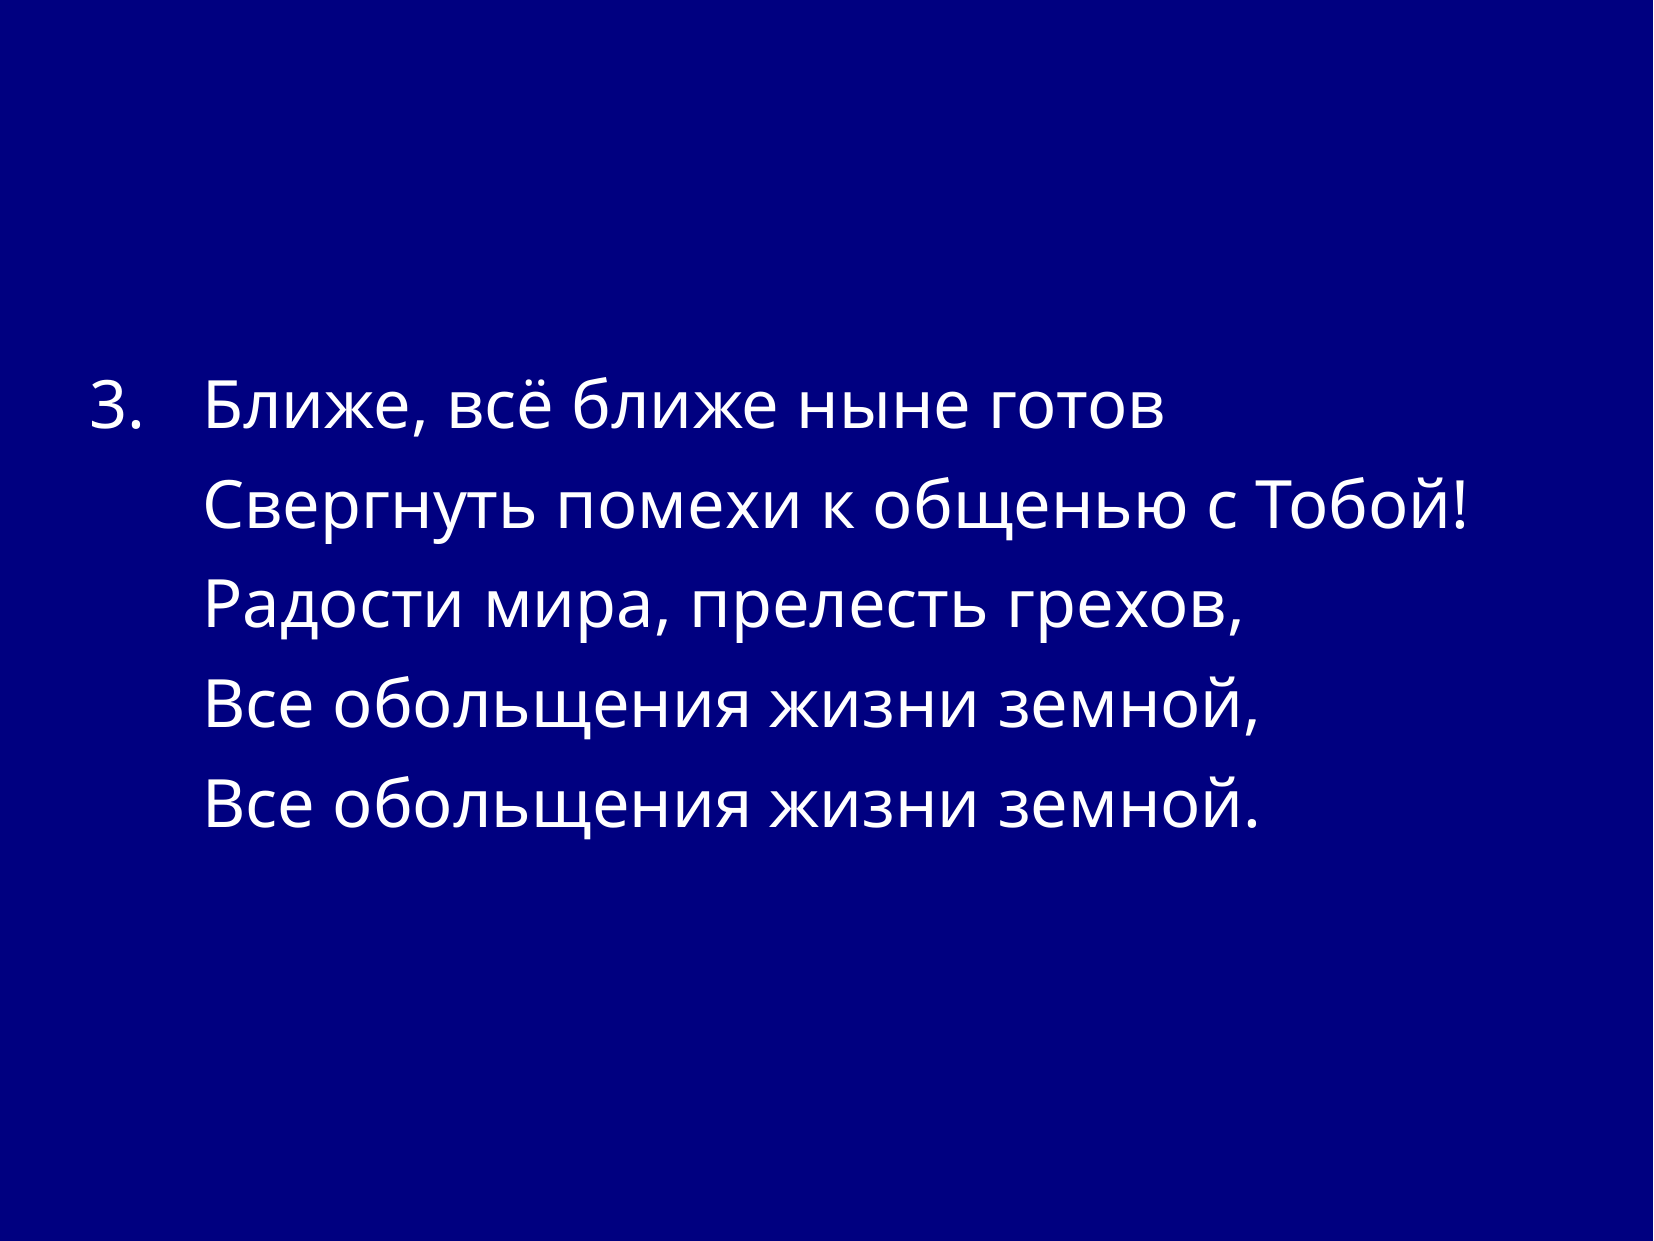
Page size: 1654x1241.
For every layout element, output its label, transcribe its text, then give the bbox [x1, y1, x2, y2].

text_box 3. Ближе, всё ближе ныне готов Свергнуть помехи к общенью с Тобой! Радости мира, прелесть грехов, Все обольщения жизни земной, Все обольщения жизни земной. [75, 150, 1576, 1163]
